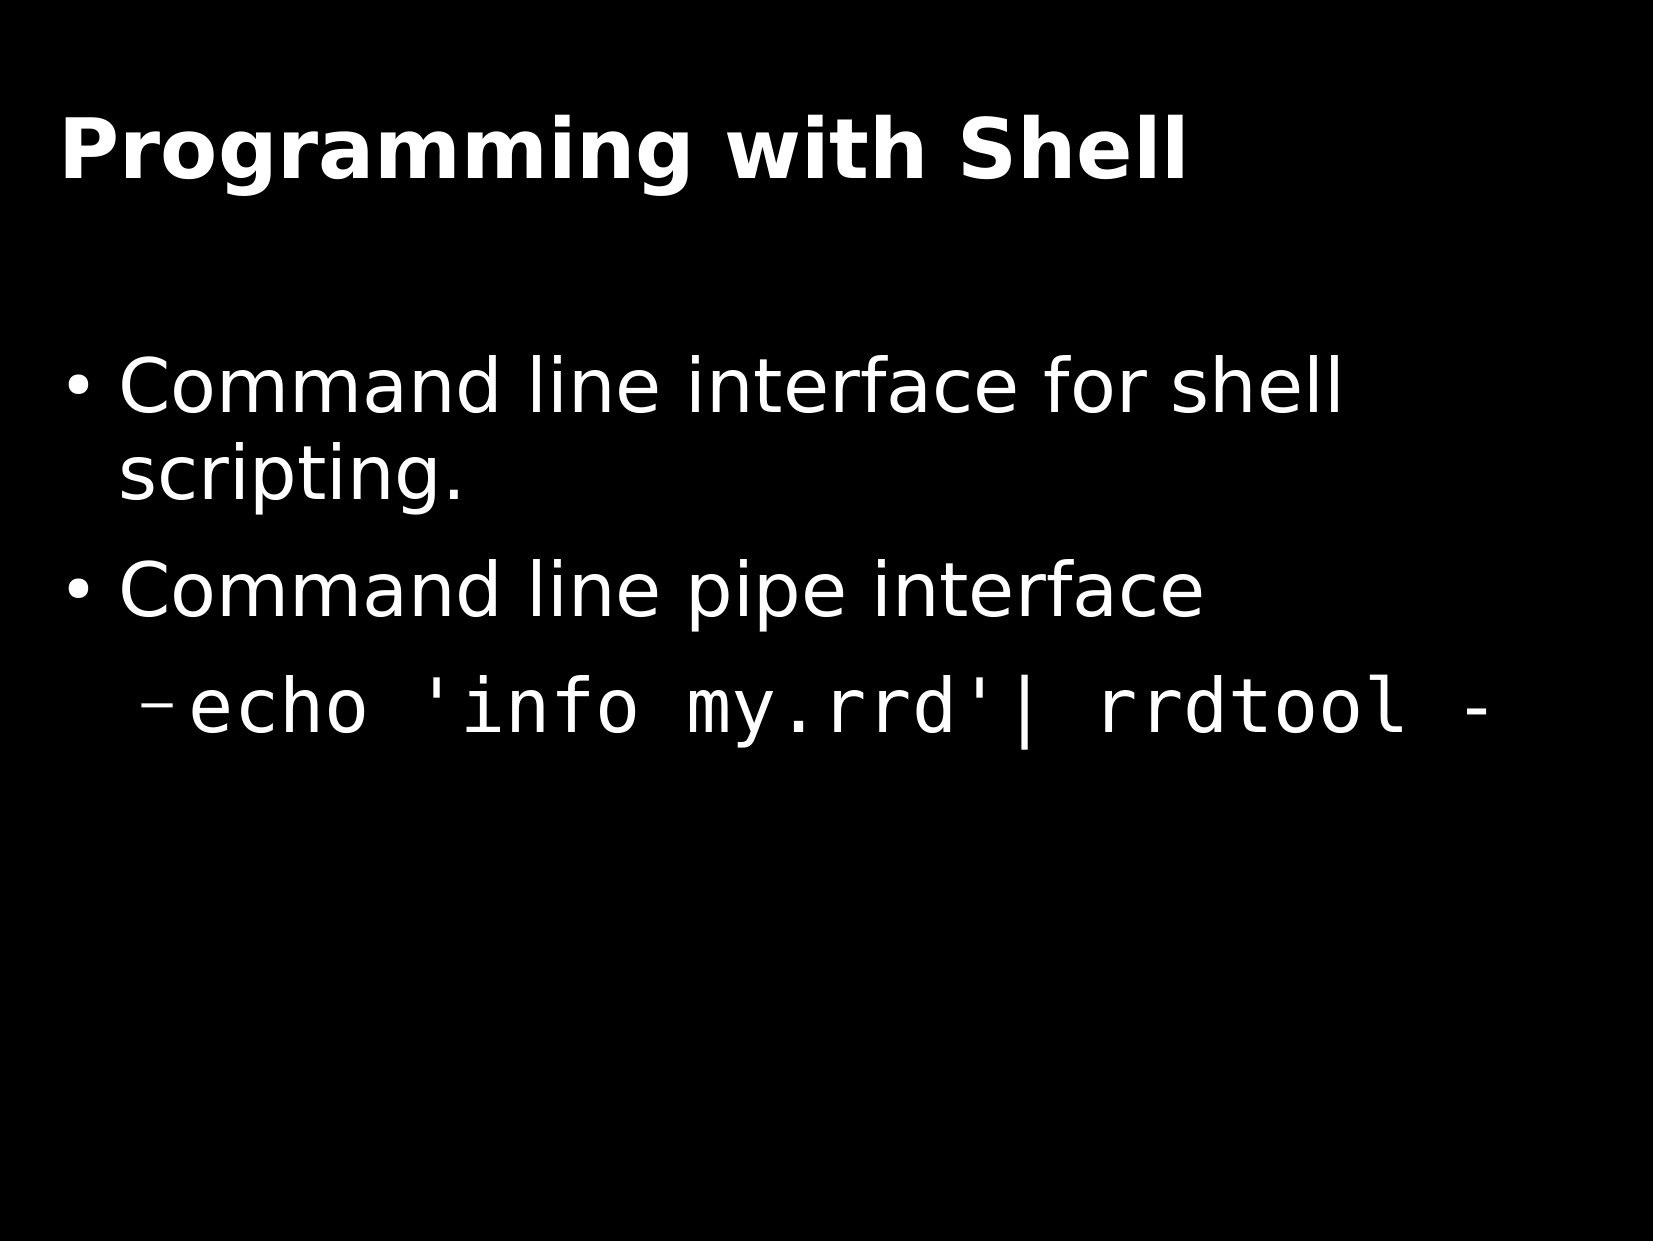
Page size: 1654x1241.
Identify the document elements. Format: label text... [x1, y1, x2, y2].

list Command line interface for shell scripting. Command line pipe interface echo 'info my.rrd'| rrdtool - [47, 342, 1568, 1097]
title Programming with Shell [59, 75, 1607, 225]
